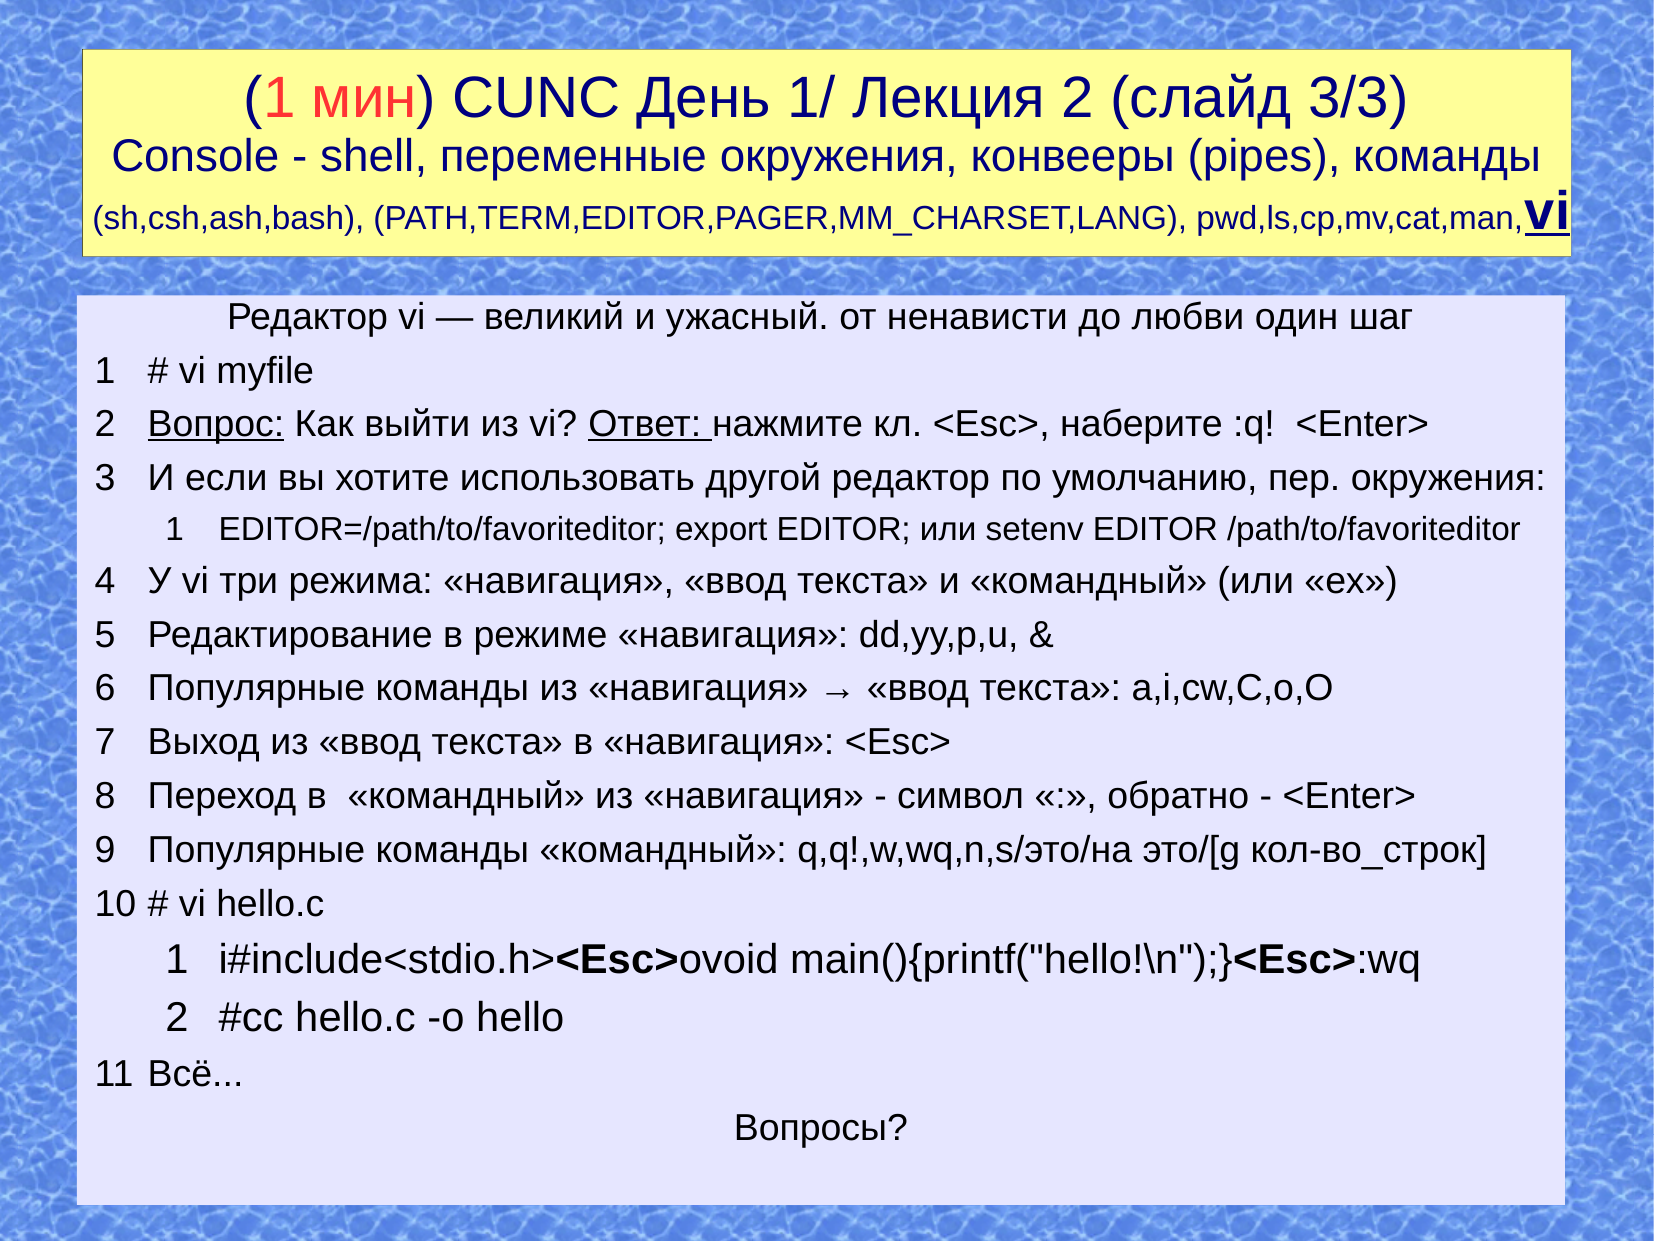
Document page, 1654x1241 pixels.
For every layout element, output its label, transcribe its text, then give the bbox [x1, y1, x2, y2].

title (1 мин) CUNC День 1/ Лекция 2 (слайд 3/3) Console - shell, переменные окружения, конвееры (pipes), команды (sh,csh,ash,bash), (PATH,TERM,EDITOR,PAGER,MM_CHARSET,LANG), pwd,ls,cp,mv,cat,man,vi [82, 49, 1571, 257]
list Редактор vi — великий и ужасный. от ненависти до любви один шаг # vi myfile Вопрос: Как выйти из vi? Ответ: нажмите кл. <Esc>, наберите :q! <Enter> И если вы хотите использовать другой редактор по умолчанию, пер. окружения: EDITOR=/path/to/favoriteditor; export EDITOR; или setenv EDITOR /path/to/favoriteditor У vi три режима: «навигация», «ввод текста» и «командный» (или «ex») Редактирование в режиме «навигация»: dd,yy,p,u, & Популярные команды из «навигация» → «ввод текста»: a,i,cw,C,o,O Выход из «ввод текста» в «навигация»: <Esc> Переход в «командный» из «навигация» - символ «:», обратно - <Enter> Популярные команды «командный»: q,q!,w,wq,n,s/это/на это/[g кол-во_cтрок] # vi hello.c i#include<stdio.h><Esc>ovoid main(){printf("hello!\n");}<Esc>:wq #cc hello.c -o hello Всё... Вопросы? [76, 295, 1565, 1205]
picture [0, 0, 1654, 1241]
